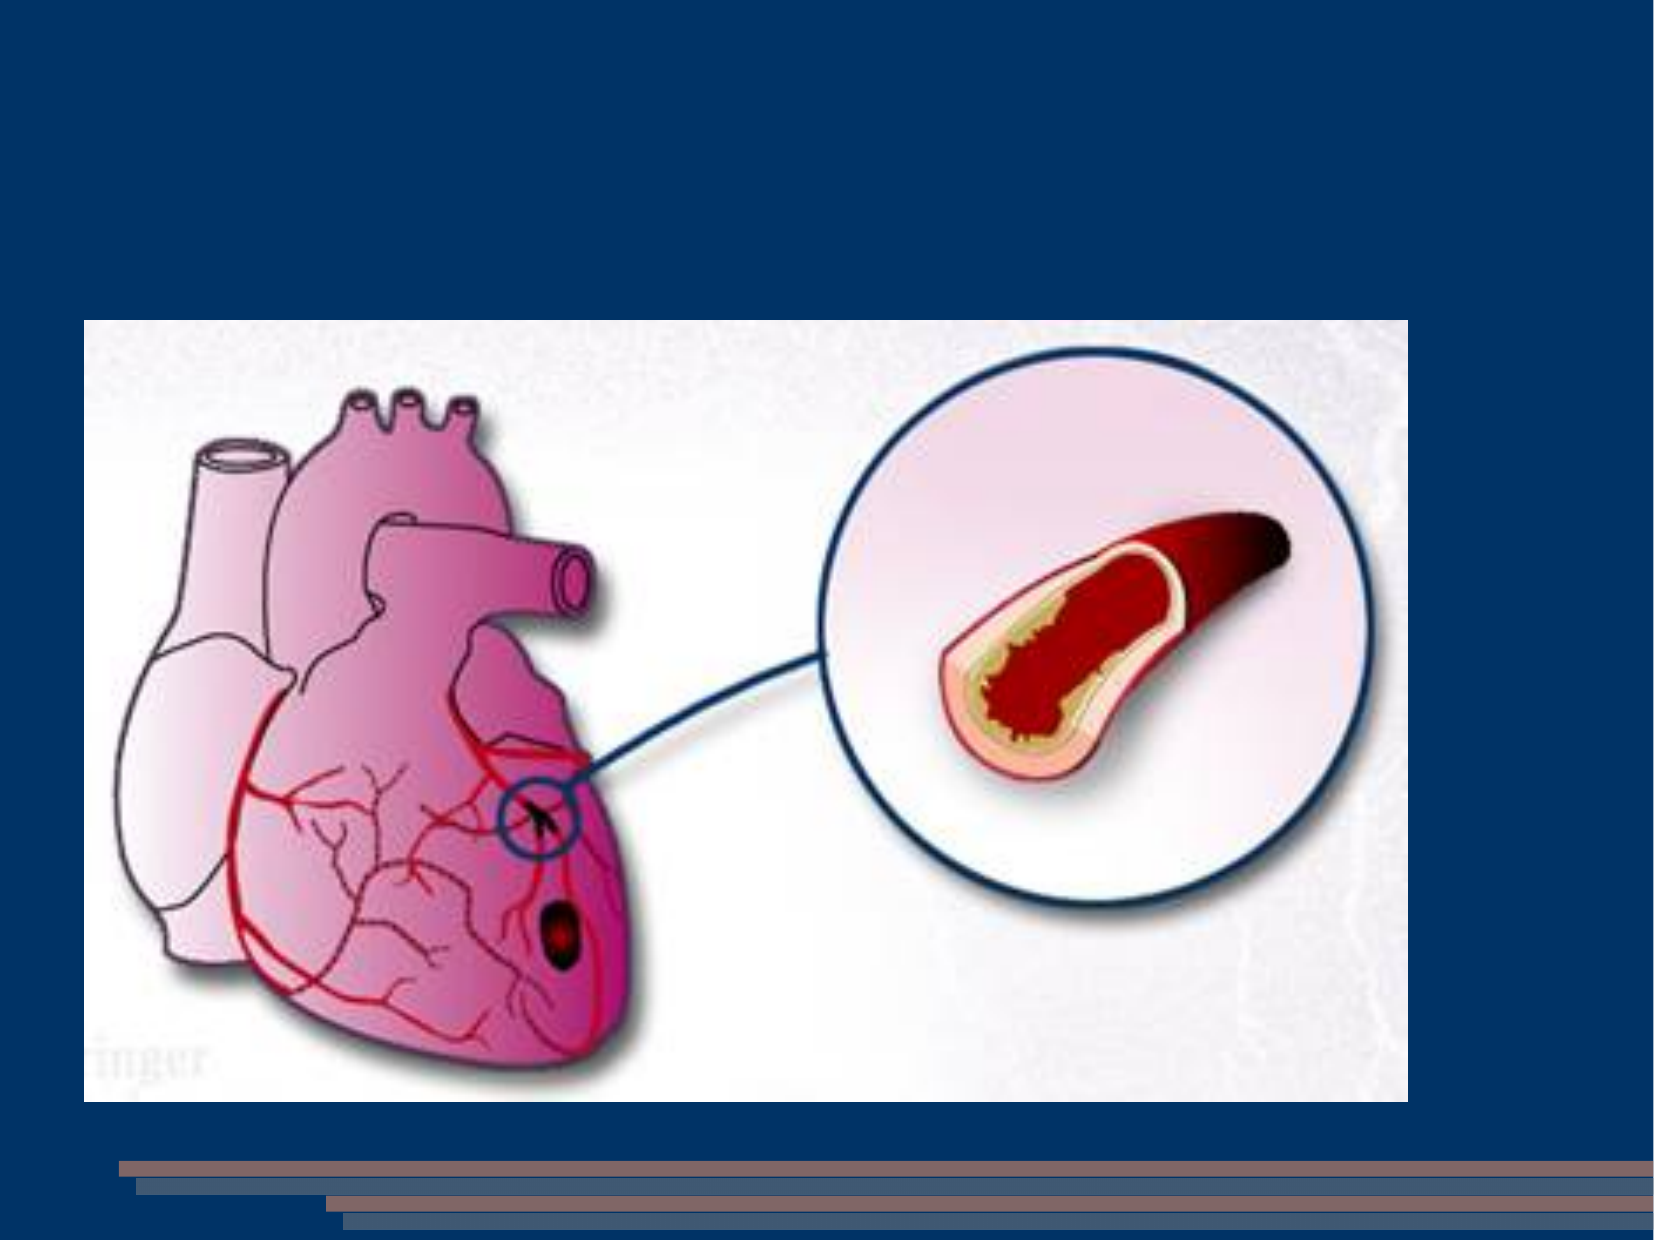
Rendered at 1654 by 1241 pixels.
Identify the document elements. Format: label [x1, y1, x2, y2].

picture [84, 320, 1408, 1102]
